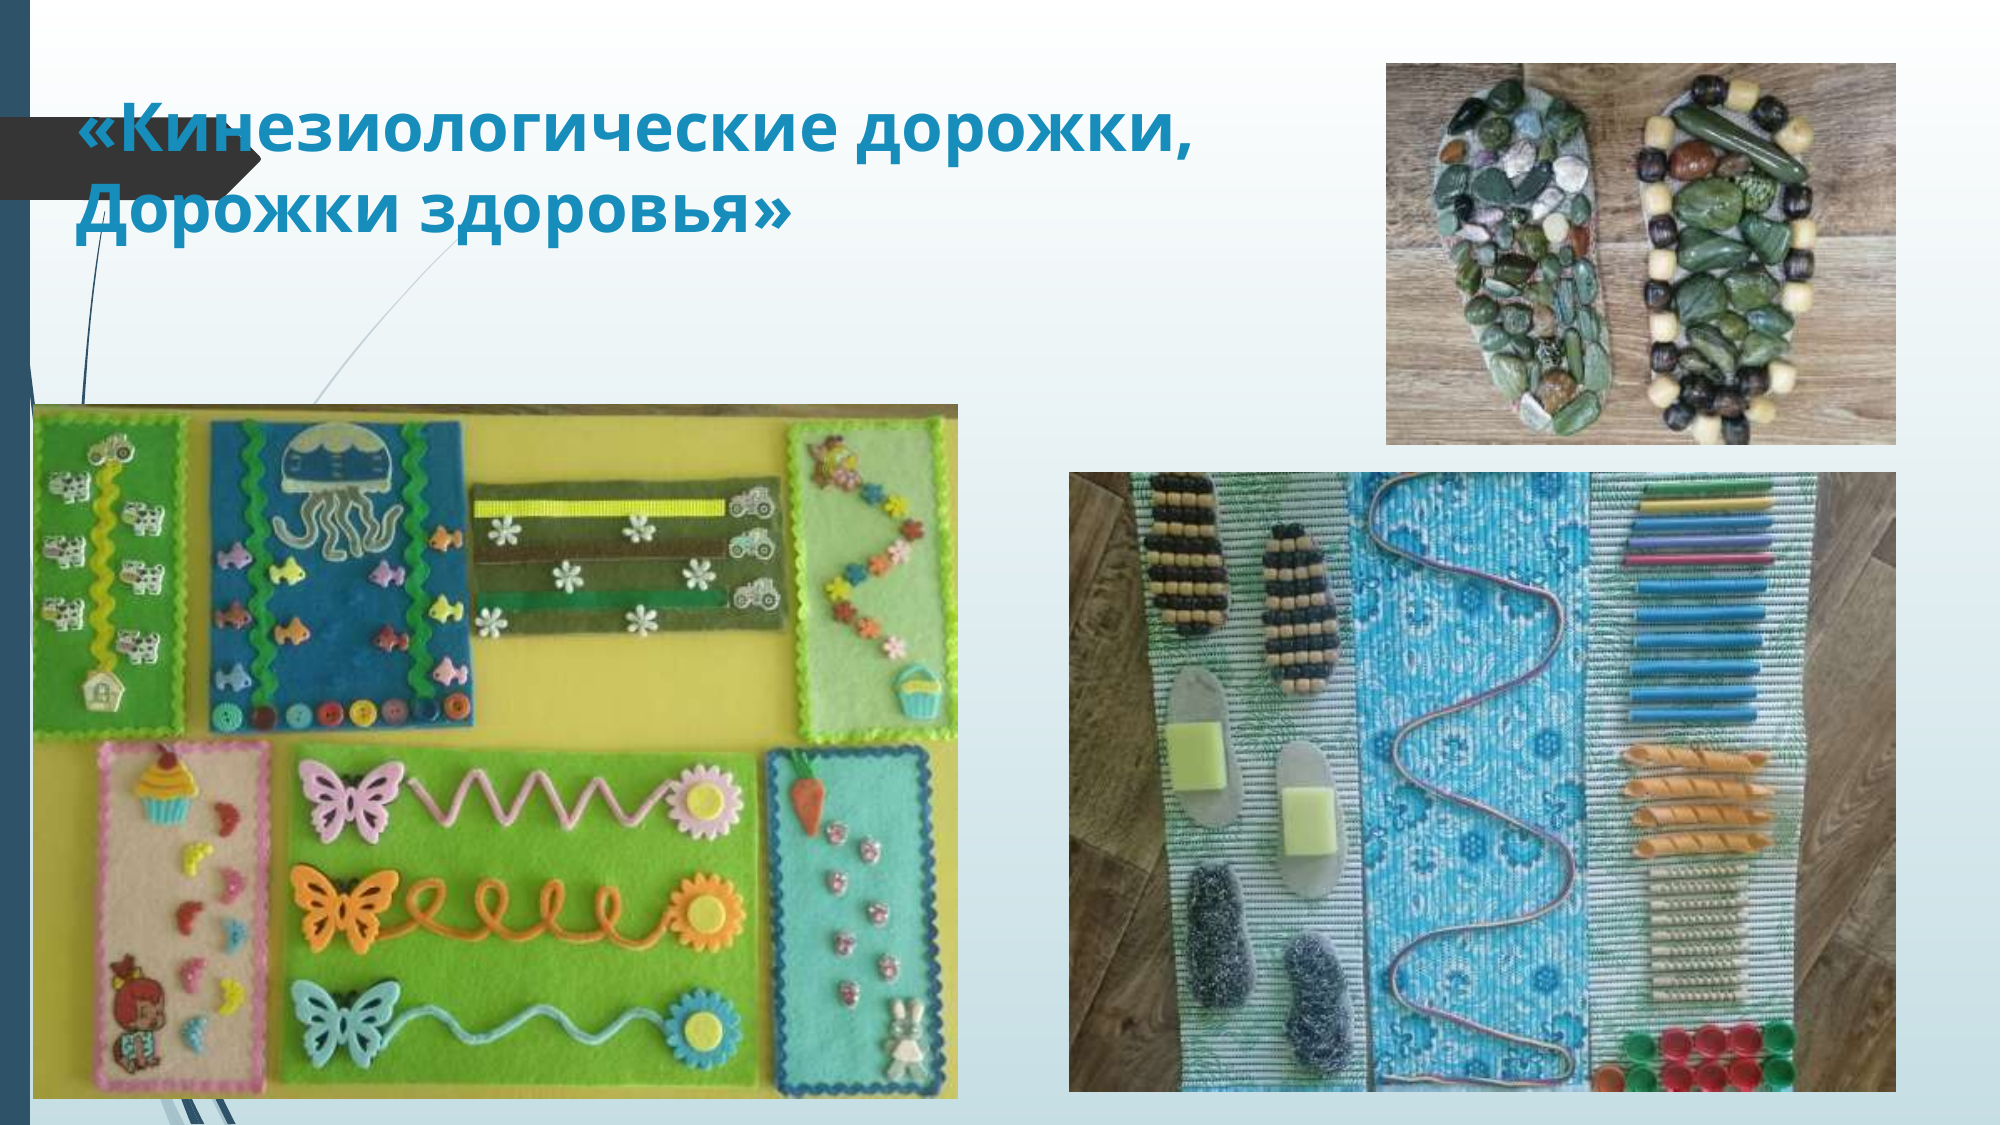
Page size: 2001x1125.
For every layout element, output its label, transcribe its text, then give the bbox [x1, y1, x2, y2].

title «Кинезиологические дорожки, Дорожки здоровья» [61, 76, 1400, 255]
picture [33, 404, 958, 1099]
picture [1386, 63, 1896, 445]
picture [1069, 472, 1896, 1092]
